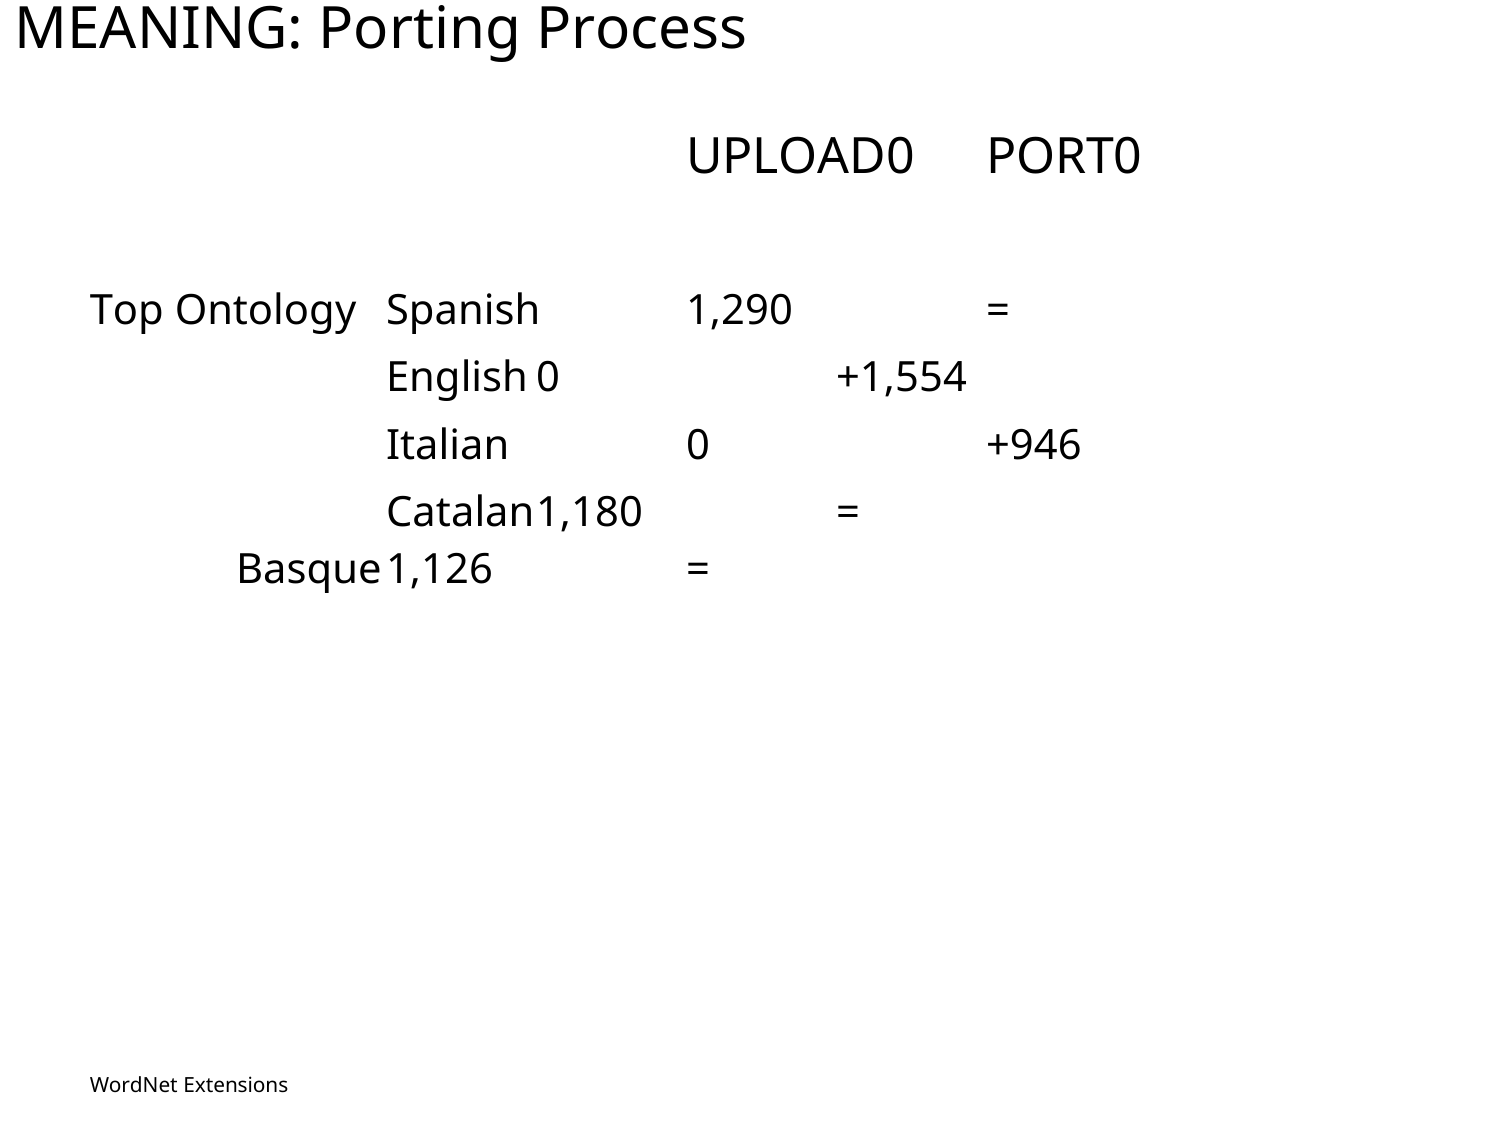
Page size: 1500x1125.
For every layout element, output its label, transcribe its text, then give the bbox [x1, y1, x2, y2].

list UPLOAD0 PORT0 Top Ontology Spanish 1,290 = English 0 +1,554 Italian 0 +946 Catalan 1,180 = Basque 1,126 = [75, 112, 1438, 1001]
title MEANING: Porting Process [0, 0, 1500, 70]
